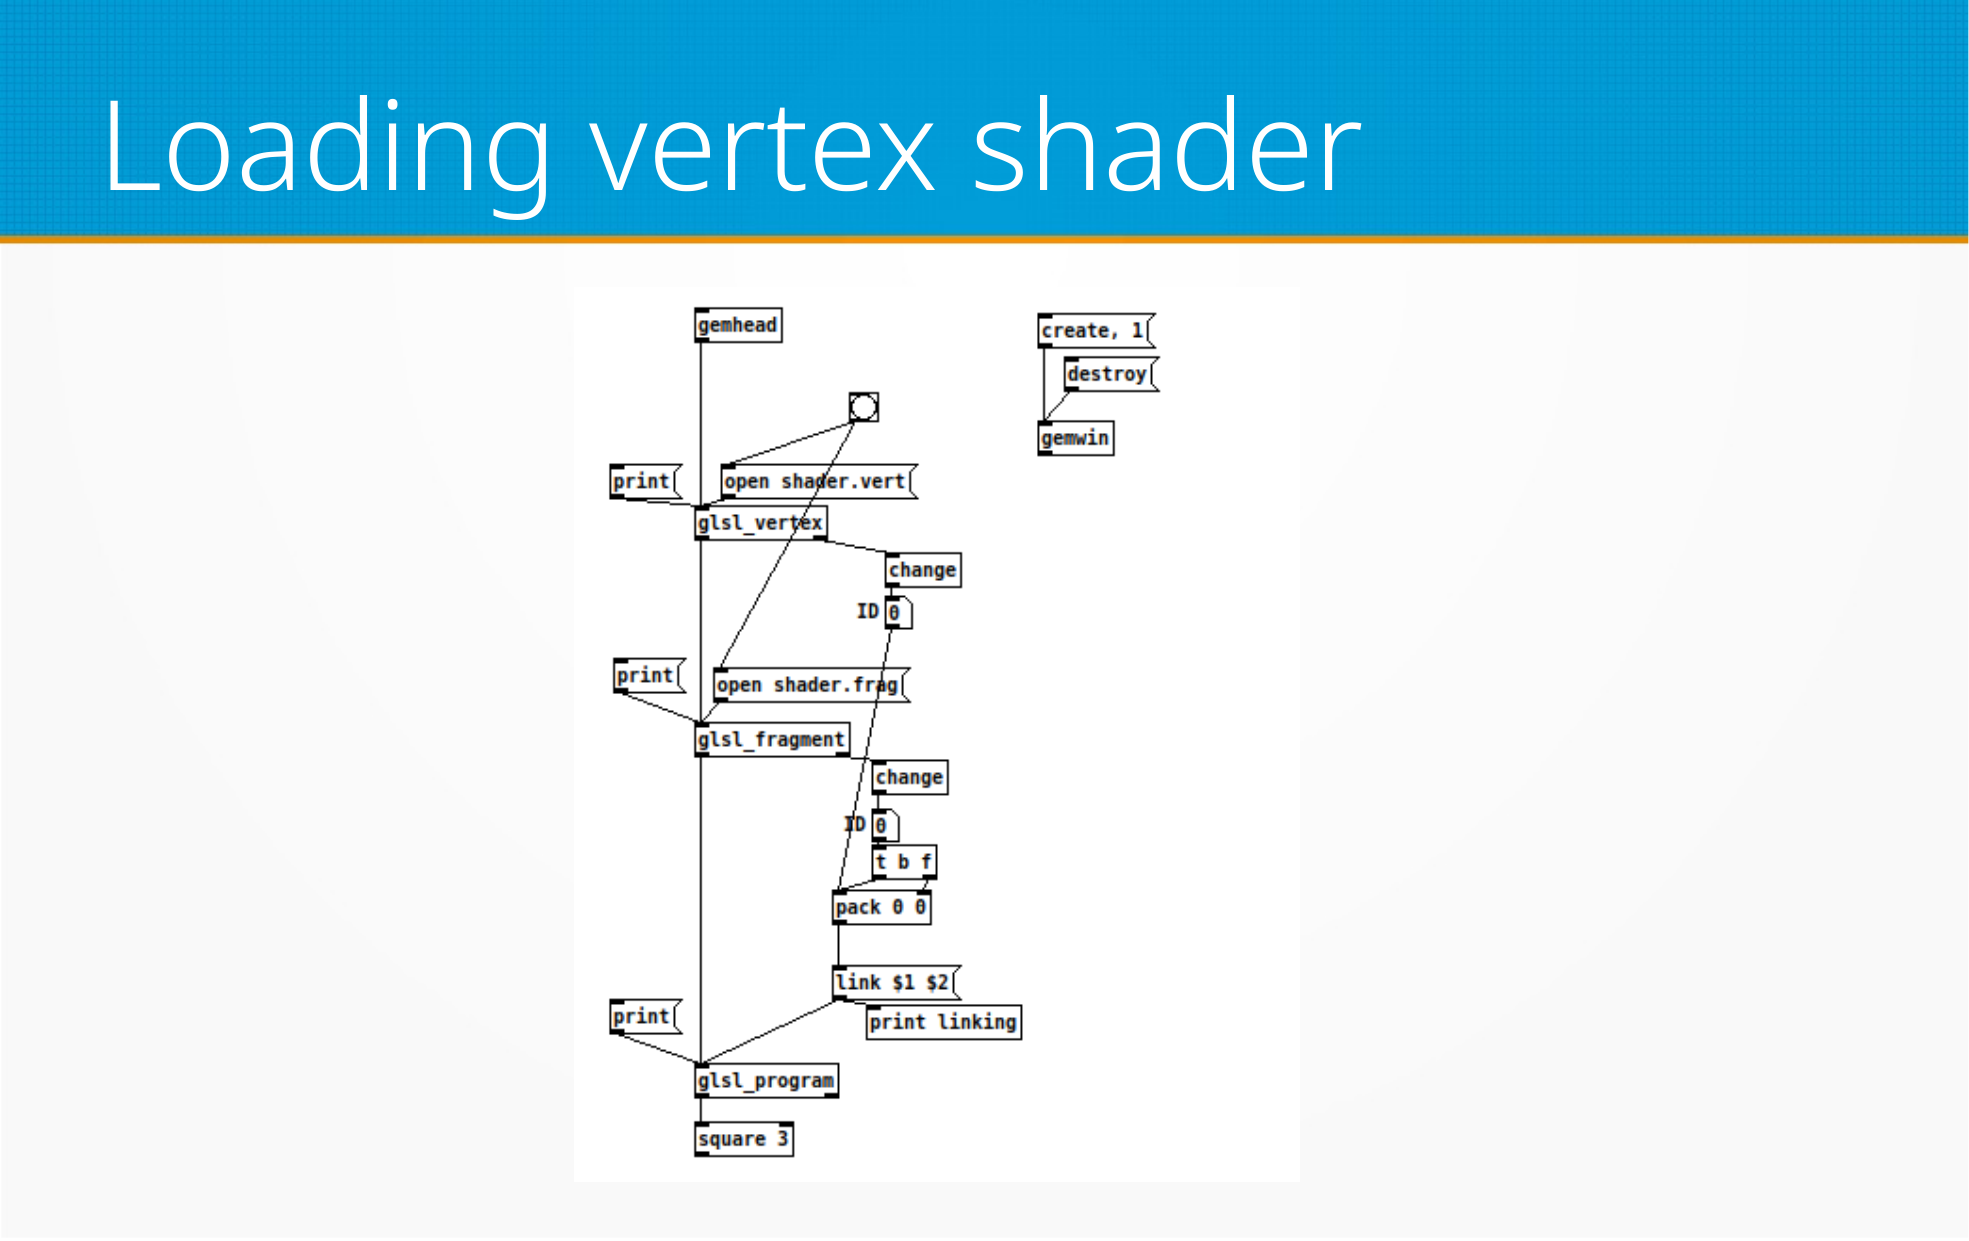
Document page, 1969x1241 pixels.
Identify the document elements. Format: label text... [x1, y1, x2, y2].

title Loading vertex shader [98, 19, 1870, 227]
picture [0, 233, 1969, 1241]
